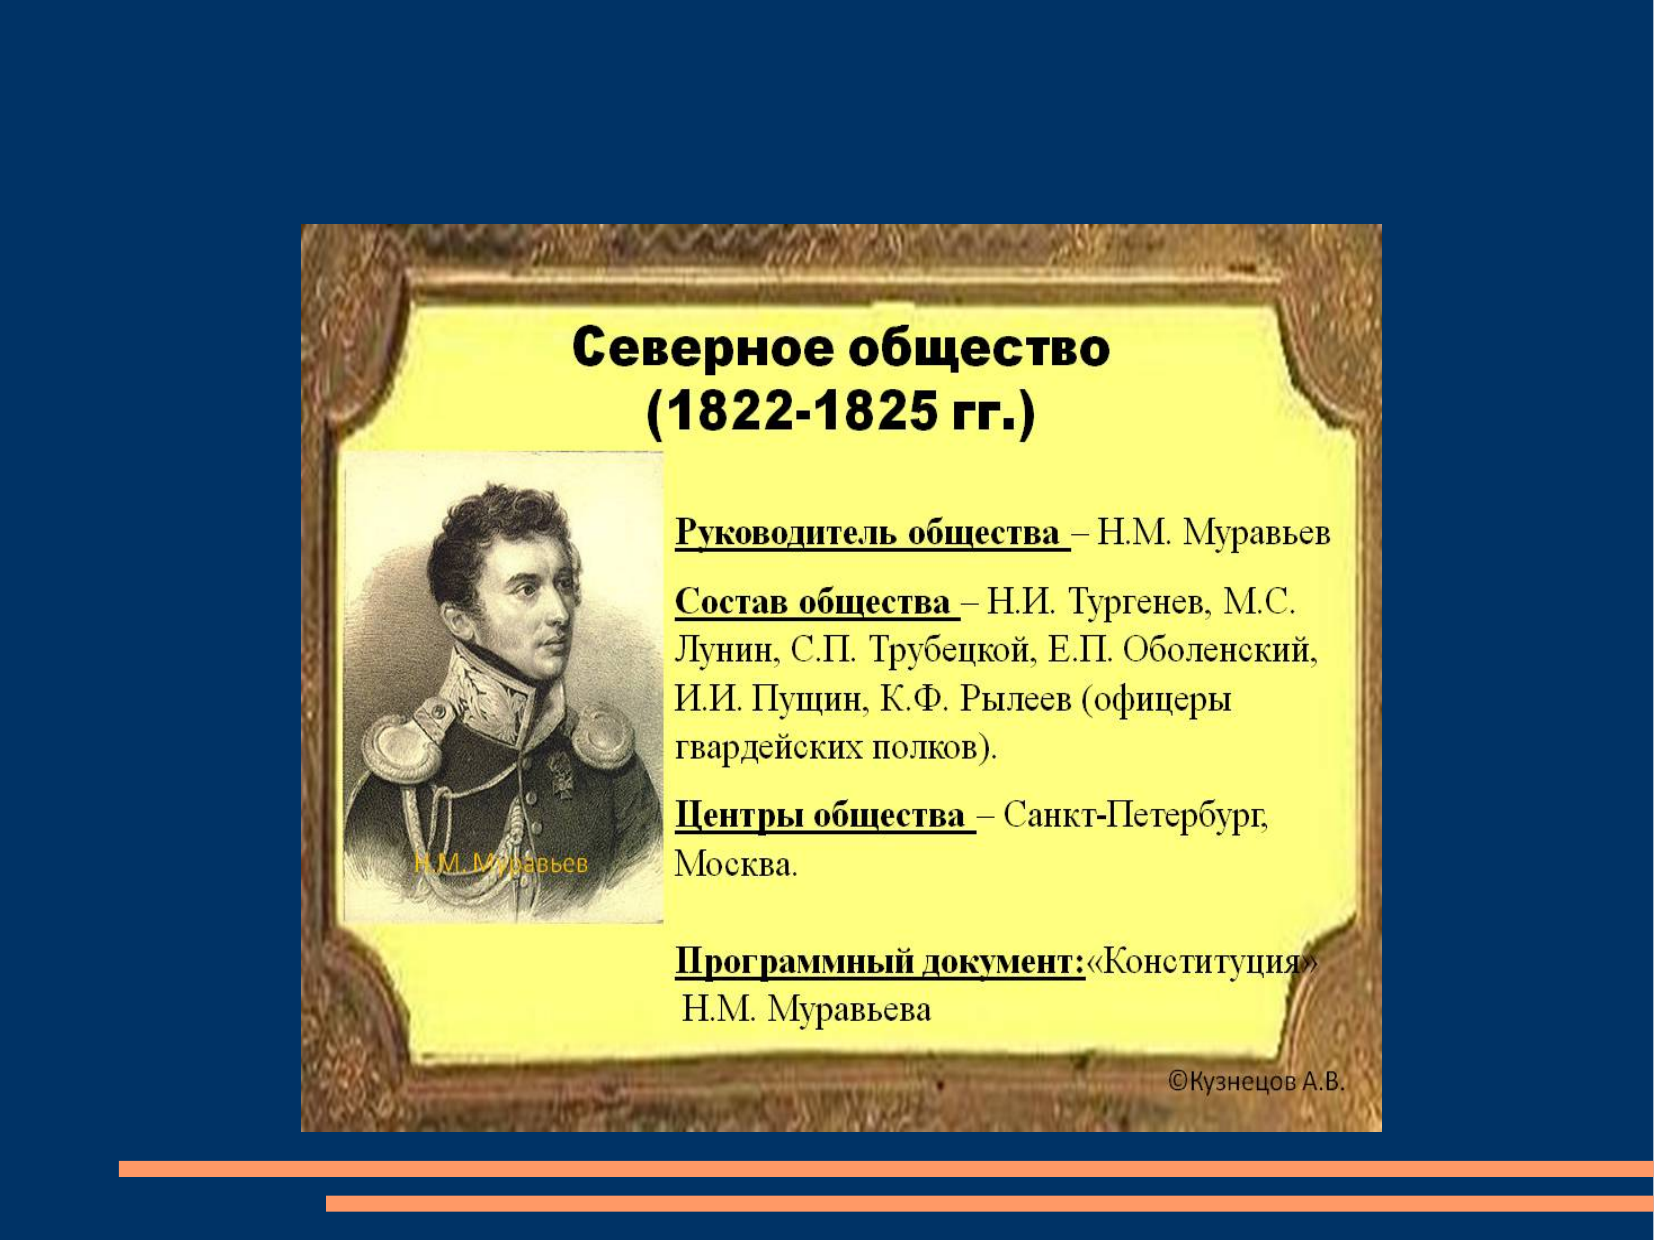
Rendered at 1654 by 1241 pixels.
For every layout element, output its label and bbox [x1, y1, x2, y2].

picture [301, 224, 1382, 1132]
